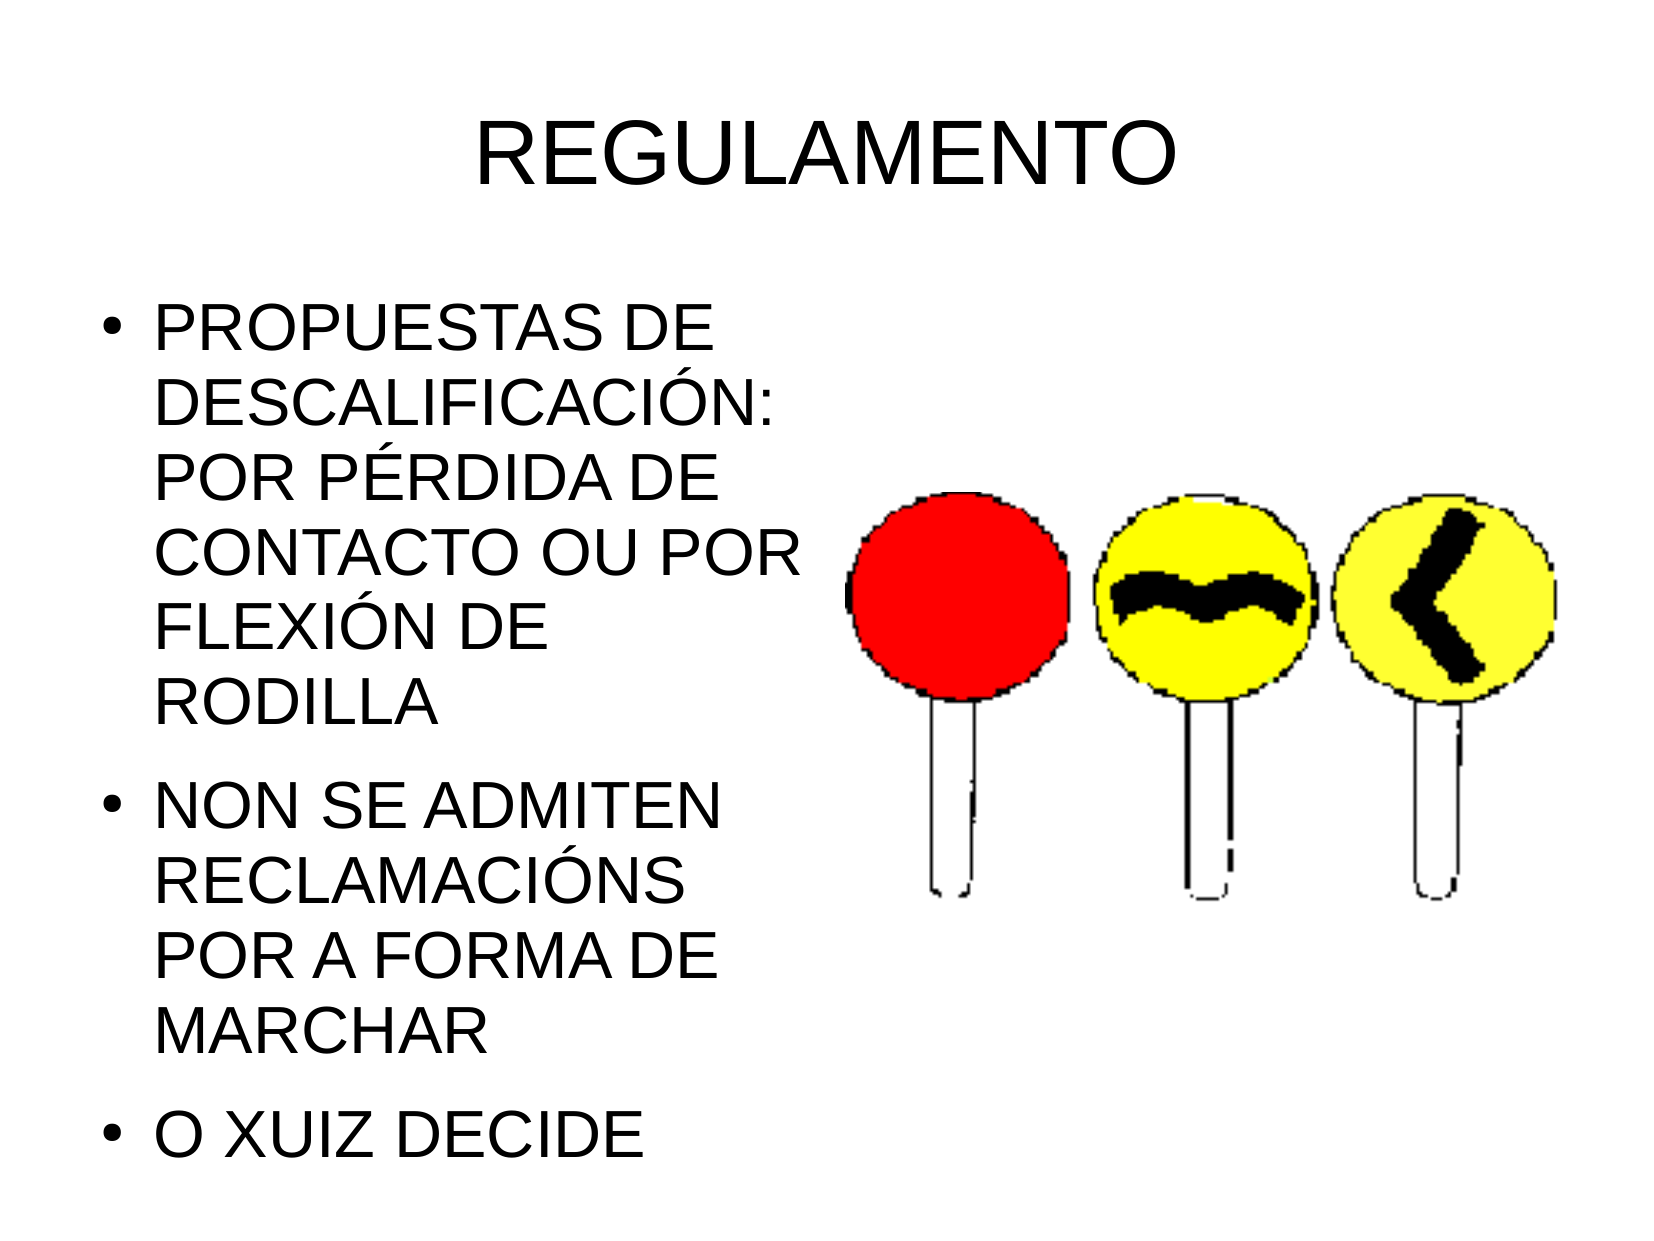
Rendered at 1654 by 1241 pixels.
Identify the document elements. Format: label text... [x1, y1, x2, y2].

title REGULAMENTO [82, 56, 1571, 250]
list PROPUESTAS DE DESCALIFICACIÓN: POR PÉRDIDA DE CONTACTO OU POR FLEXIÓN DE RODILLA NON SE ADMITEN RECLAMACIÓNS POR A FORMA DE MARCHAR O XUIZ DECIDE [82, 290, 809, 1172]
picture [845, 492, 1572, 907]
